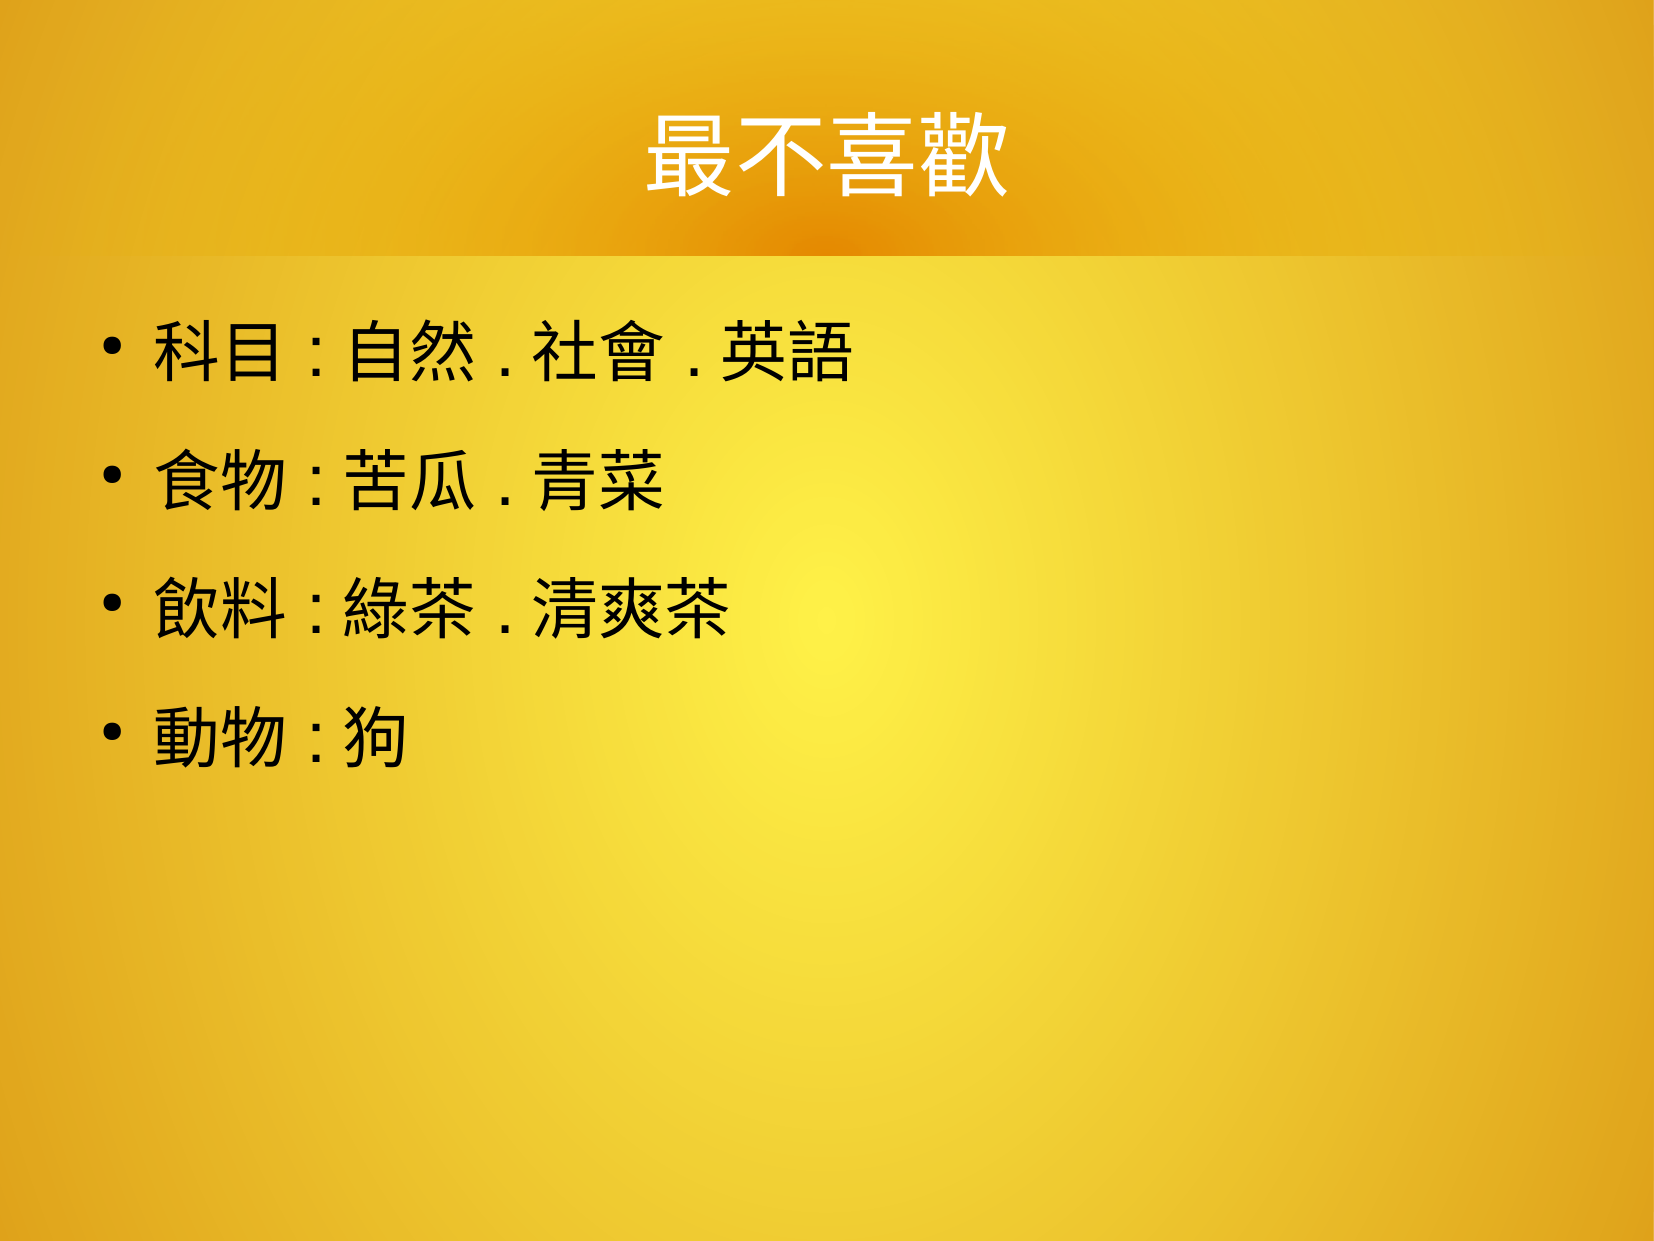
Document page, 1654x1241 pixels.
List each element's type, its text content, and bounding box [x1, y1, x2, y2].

title 最不喜歡 [82, 47, 1571, 252]
list 科目:自然.社會.英語 食物:苦瓜.青菜 飲料:綠茶.清爽茶 動物:狗 [82, 299, 1571, 1019]
